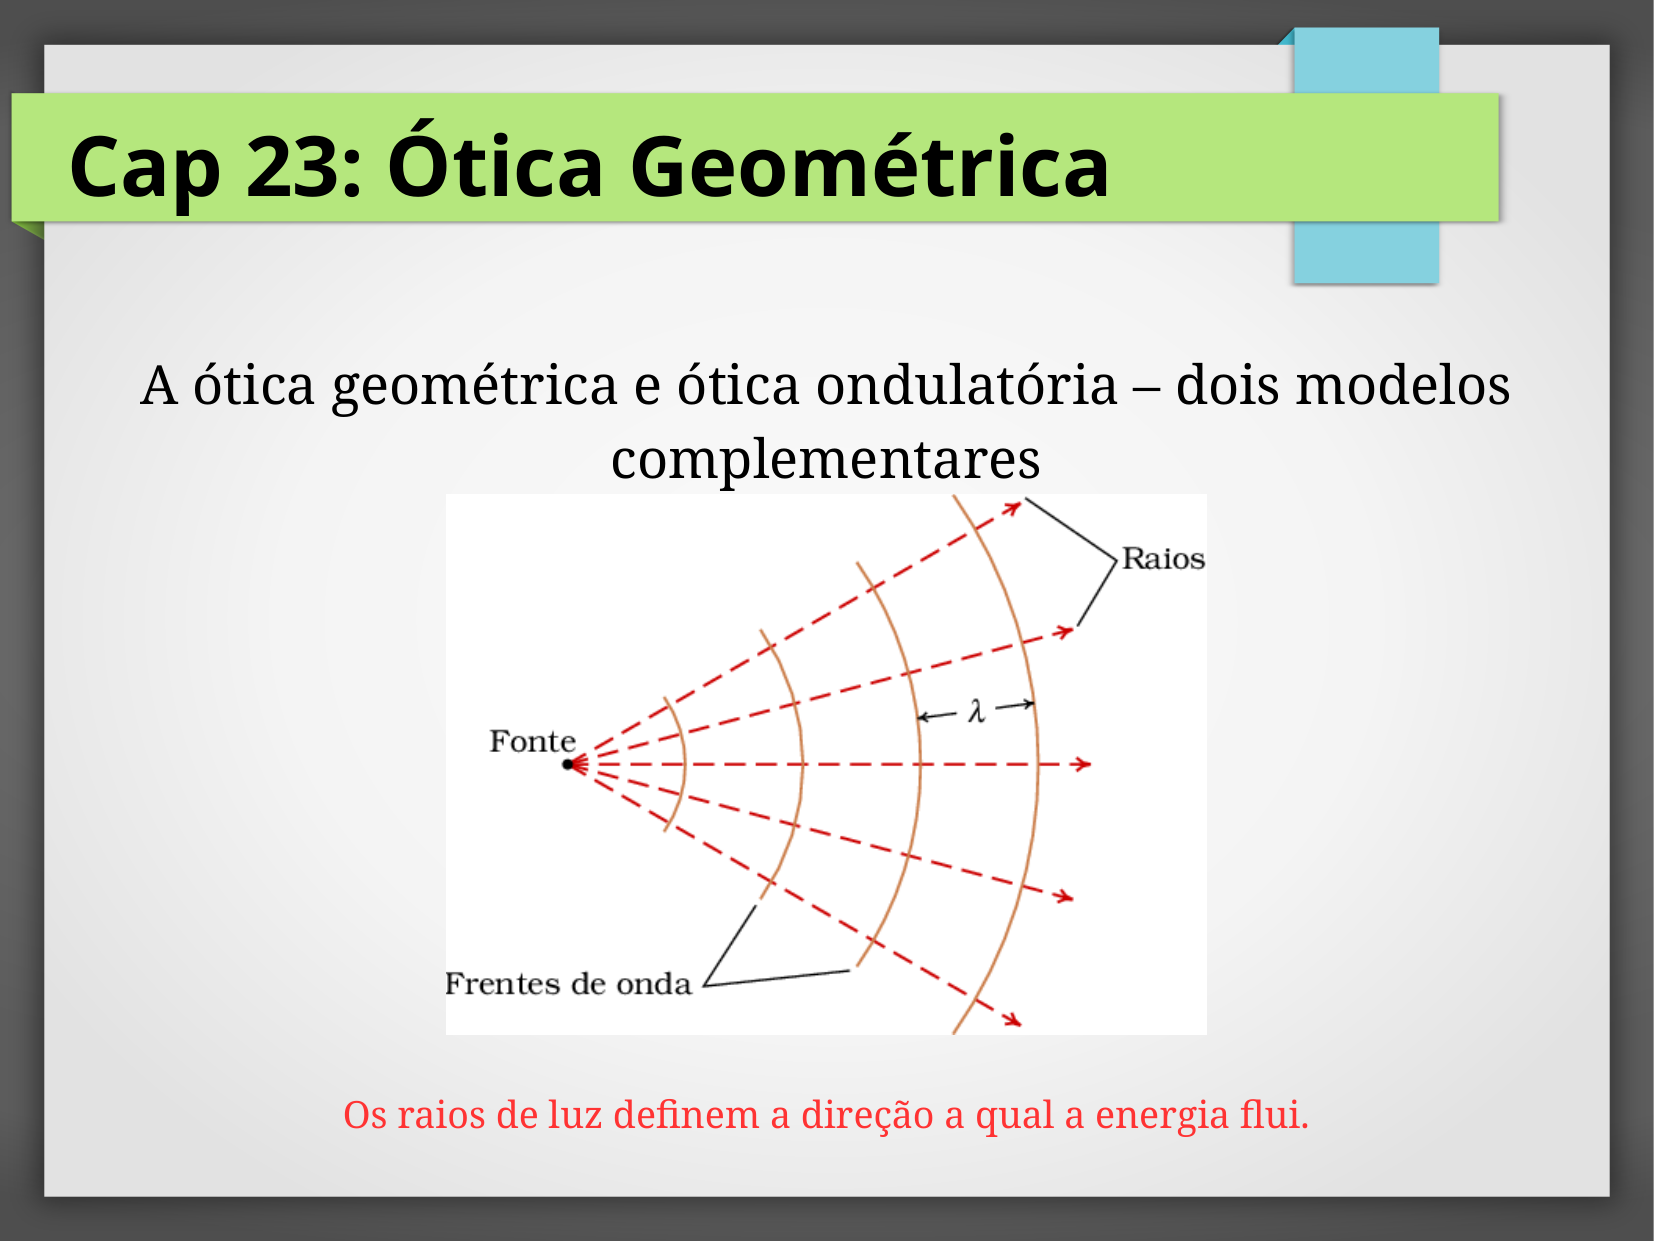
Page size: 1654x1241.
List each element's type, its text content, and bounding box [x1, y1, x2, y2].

text_box A ótica geométrica e ótica ondulatória – dois modelos complementares [70, 264, 1583, 915]
text_box Os raios de luz definem a direção a qual a energia flui. [70, 1080, 1583, 1140]
picture [0, 0, 1654, 1241]
text_box Cap 23: Ótica Geométrica [53, 100, 1607, 1193]
